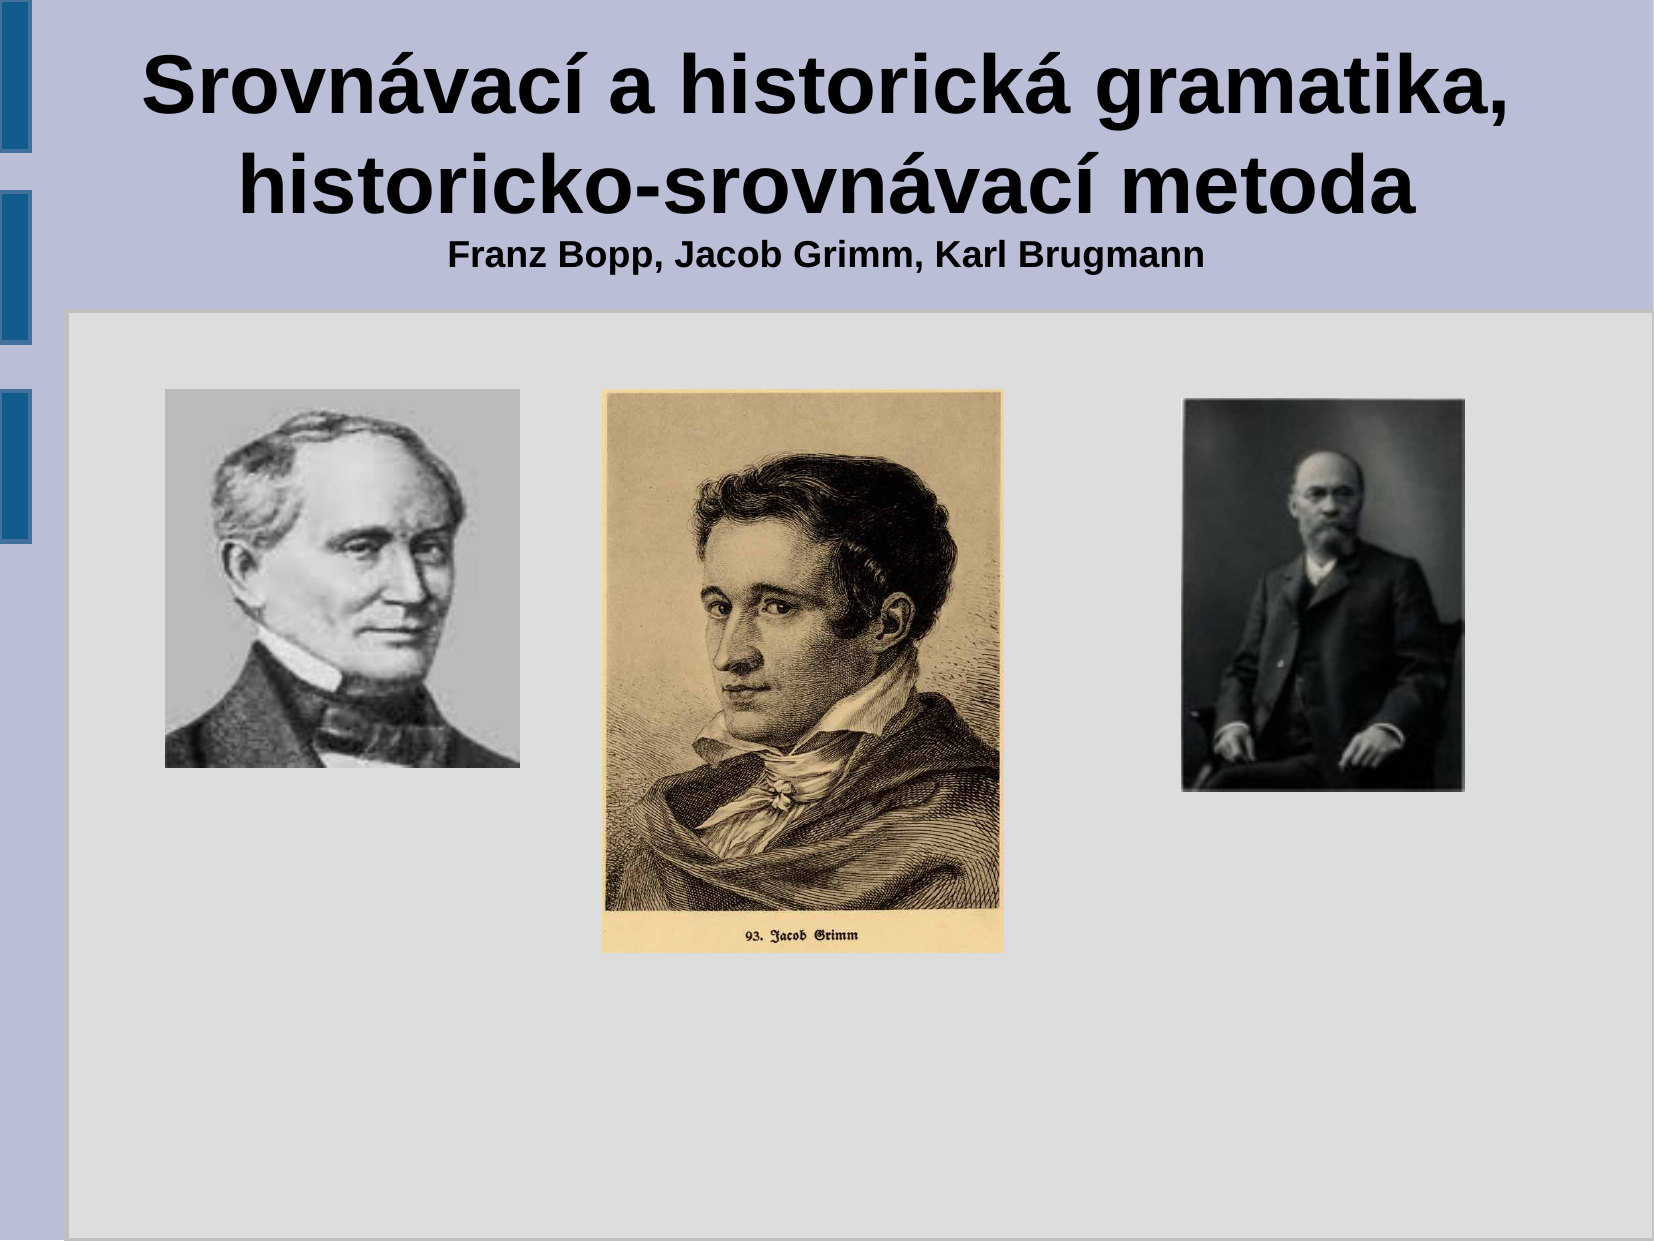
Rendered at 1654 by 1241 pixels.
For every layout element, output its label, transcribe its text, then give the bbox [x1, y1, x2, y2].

title Srovnávací a historická gramatika, historicko-srovnávací metoda Franz Bopp, Jacob Grimm, Karl Brugmann [82, 38, 1571, 268]
picture [602, 389, 1004, 953]
picture [1181, 398, 1465, 792]
picture [165, 389, 520, 768]
subtitle [121, 344, 1534, 1127]
